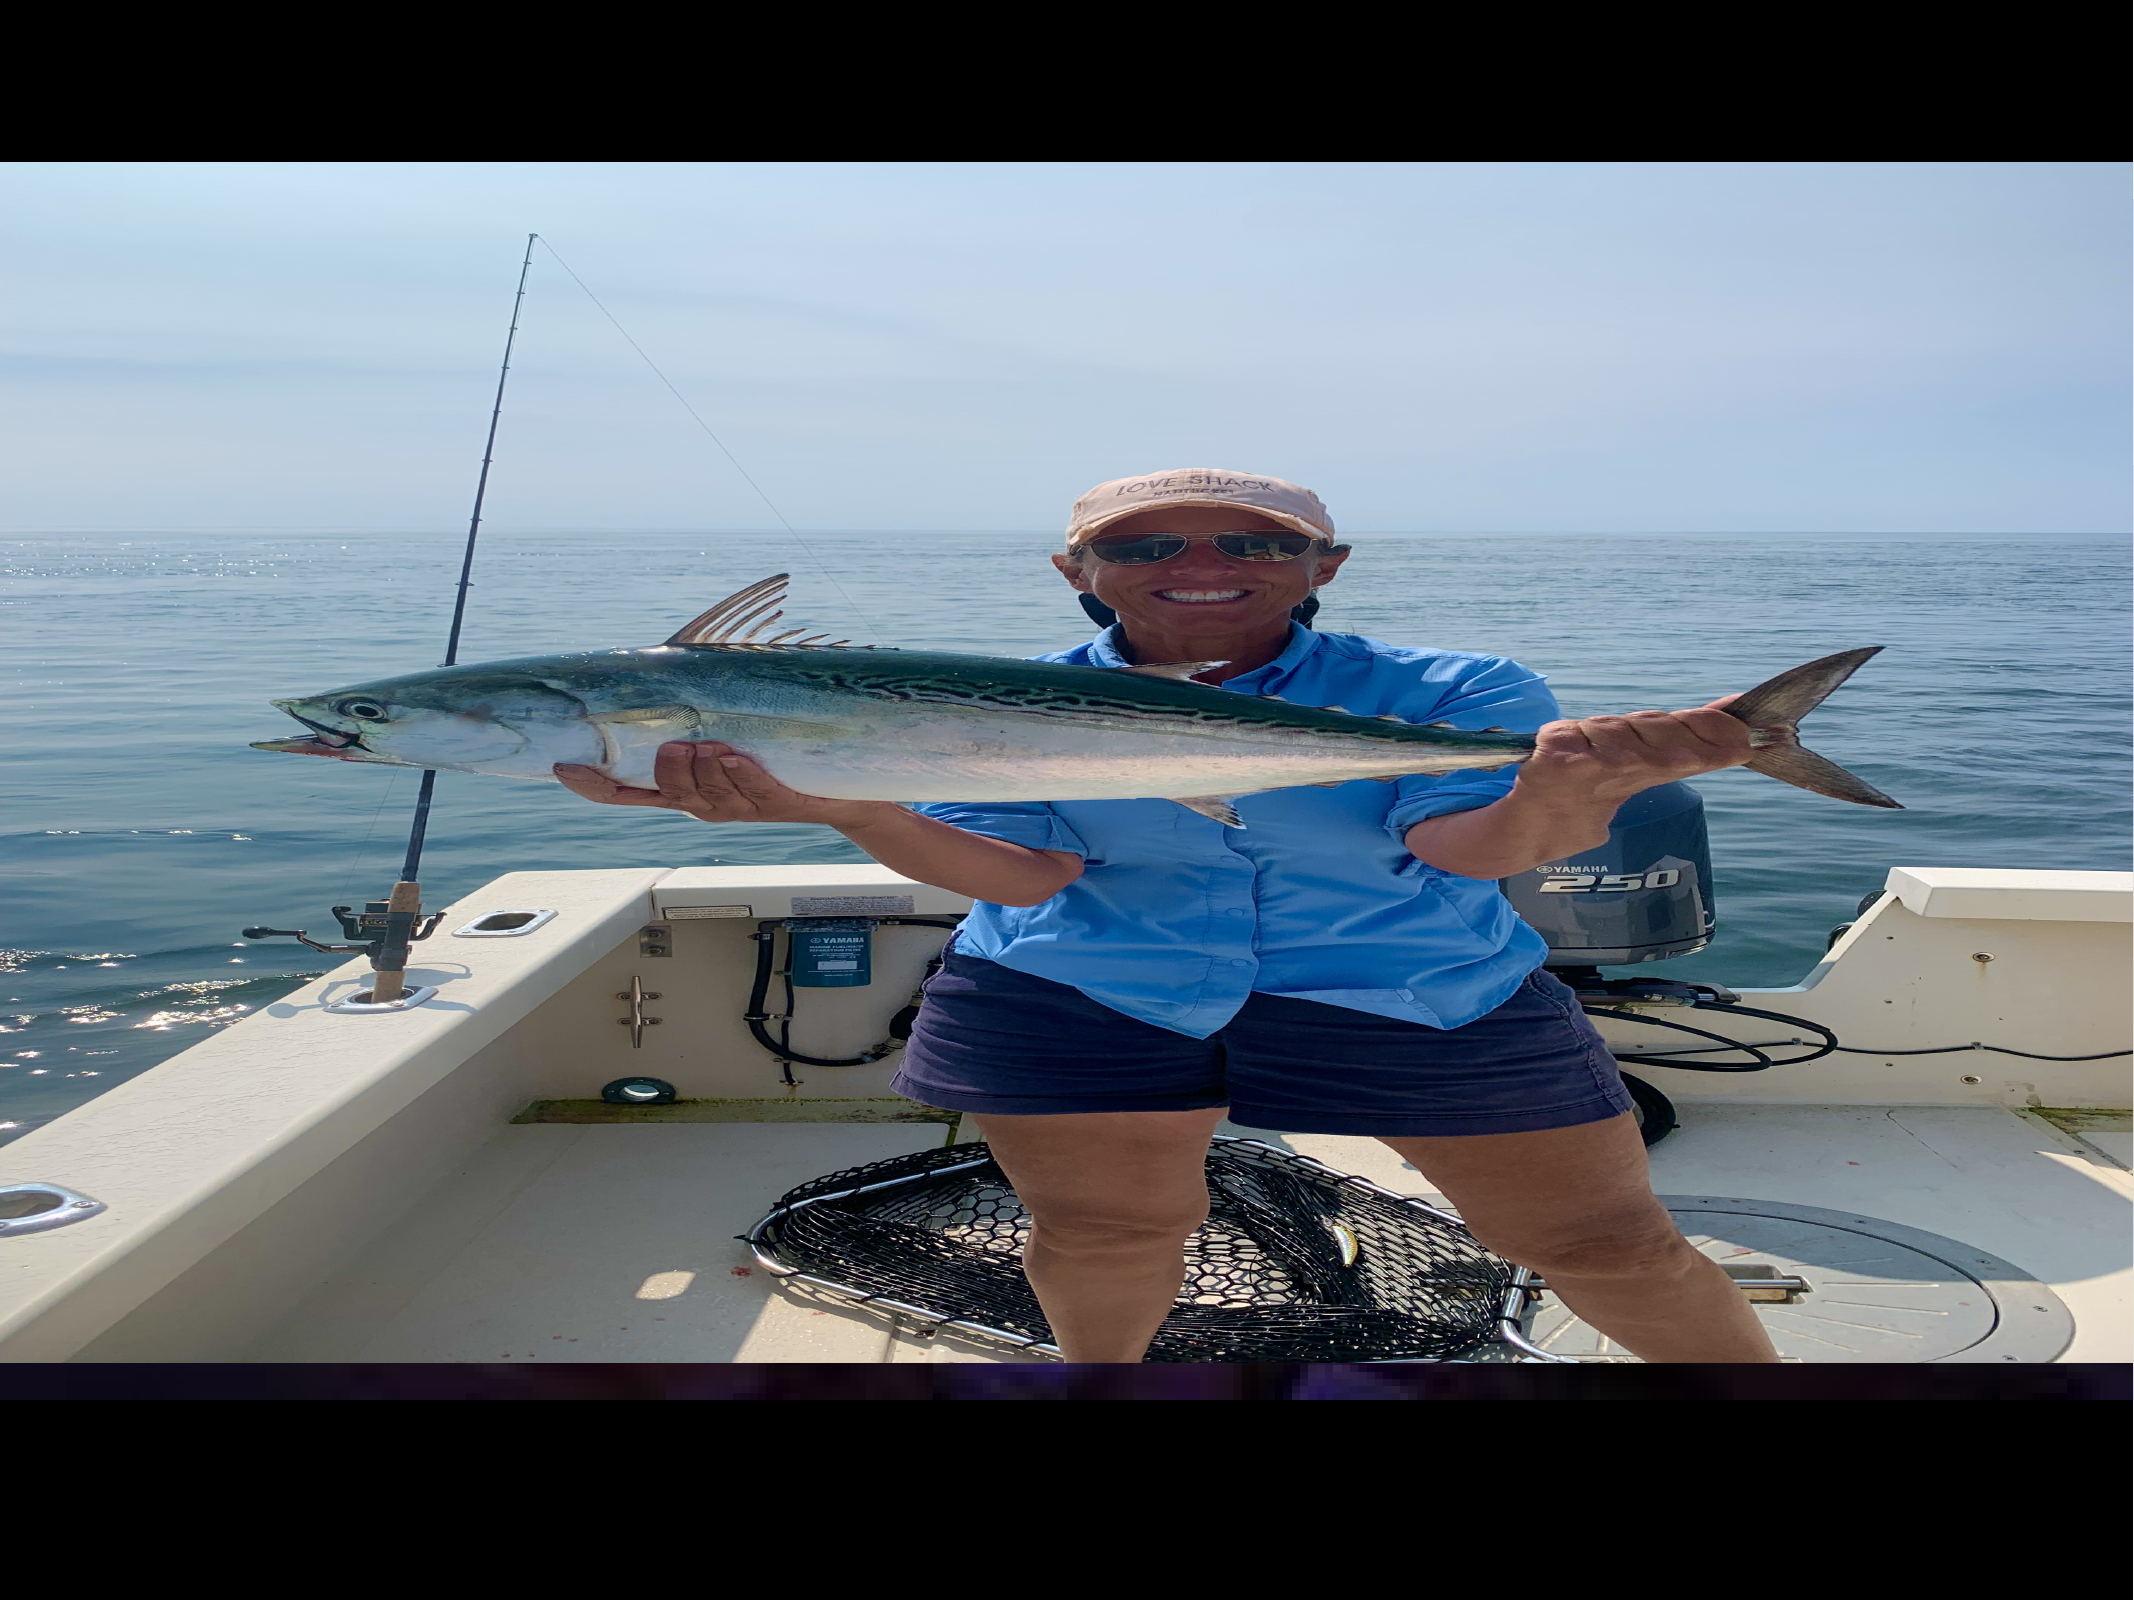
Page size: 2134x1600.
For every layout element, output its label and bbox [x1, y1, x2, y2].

picture [0, 162, 2134, 1400]
